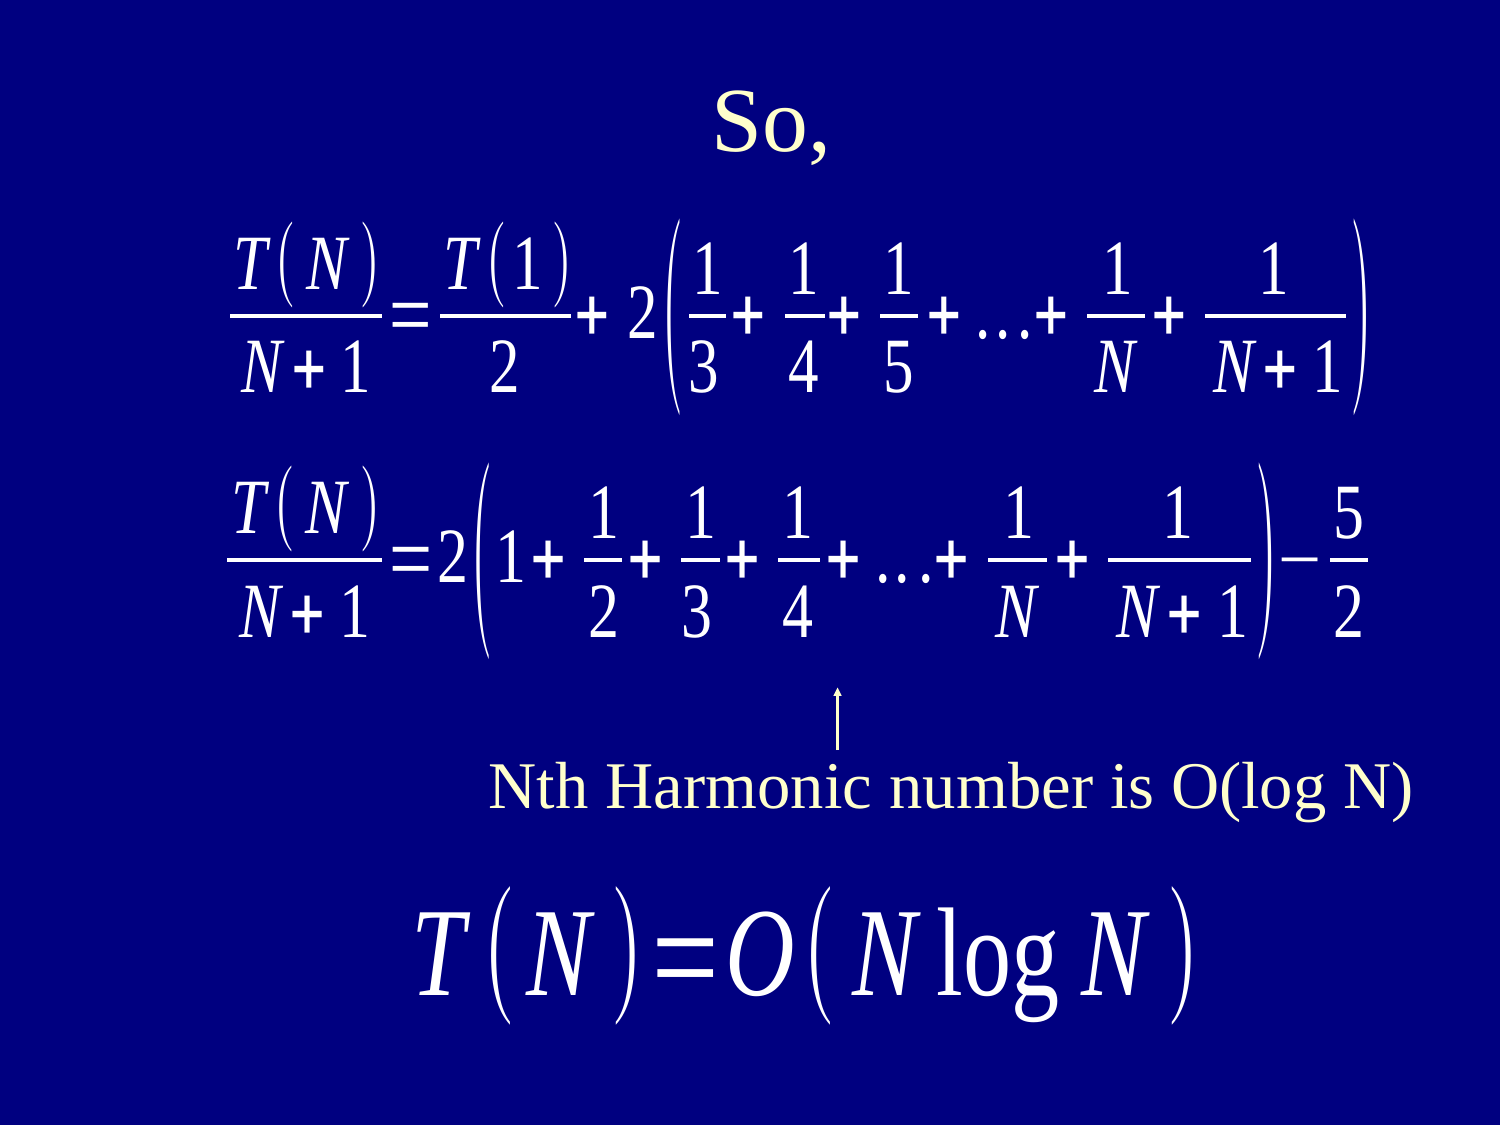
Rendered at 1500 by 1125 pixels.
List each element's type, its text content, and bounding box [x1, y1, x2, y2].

chart [208, 460, 1393, 665]
text_box Nth Harmonic number is O(log N) [473, 733, 1431, 830]
chart [210, 216, 1390, 421]
title So, [42, 52, 1500, 178]
chart [387, 877, 1226, 1030]
